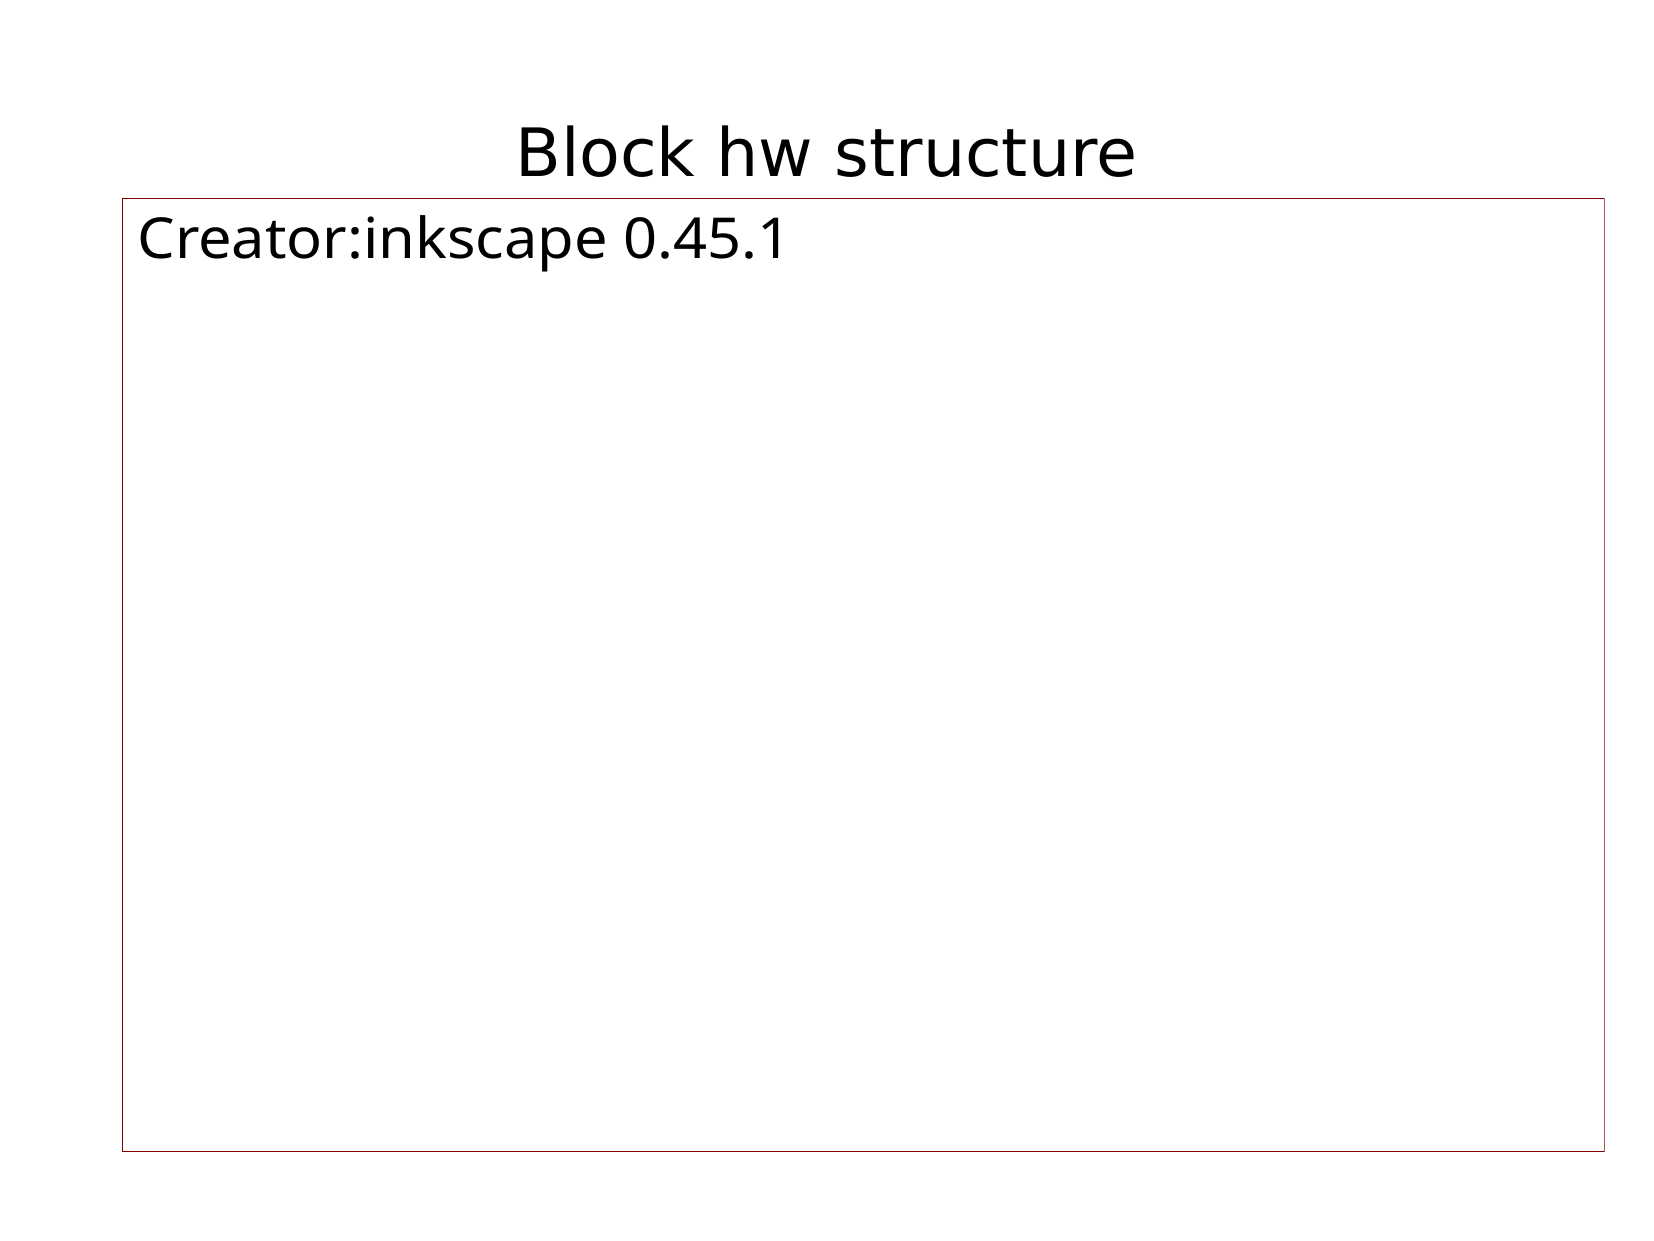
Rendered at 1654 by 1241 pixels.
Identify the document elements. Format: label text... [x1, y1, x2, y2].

title Block hw structure [82, 56, 1571, 250]
picture [118, 195, 1605, 1152]
